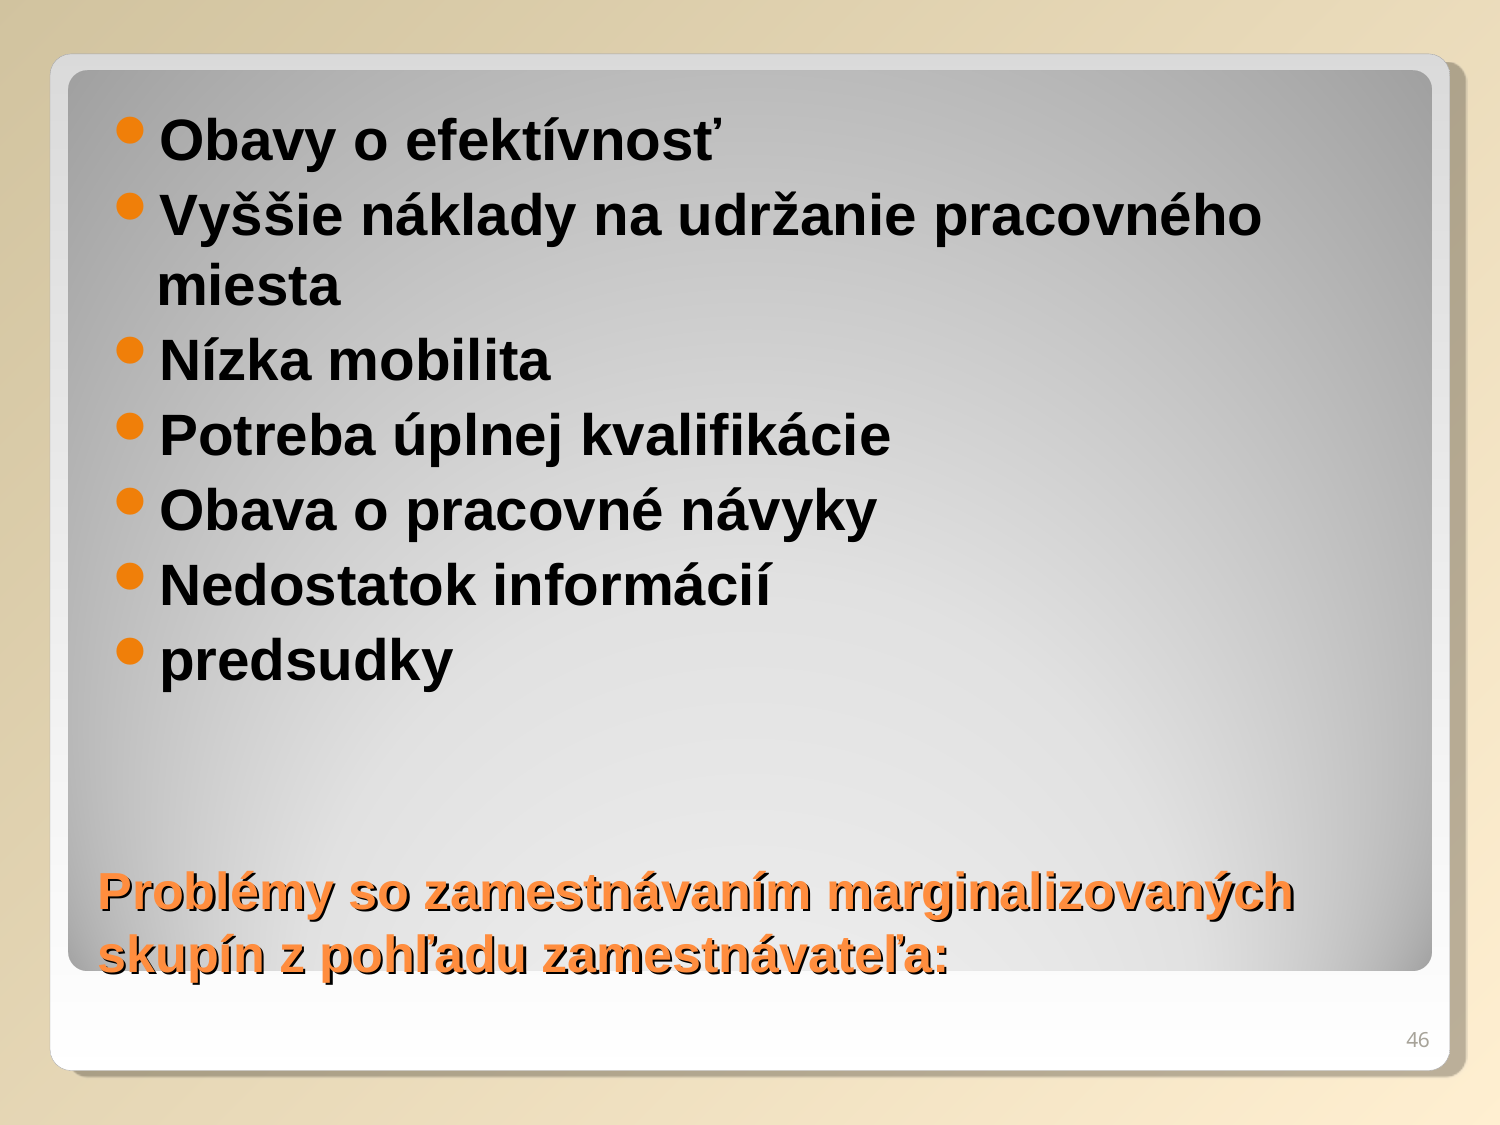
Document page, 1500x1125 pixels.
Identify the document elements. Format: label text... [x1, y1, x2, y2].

picture [67, 69, 1433, 972]
list Obavy o efektívnosť Vyššie náklady na udržanie pracovného miesta Nízka mobilita Potreba úplnej kvalifikácie Obava o pracovné návyky Nedostatok informácií predsudky [82, 86, 1426, 774]
text_box <number> [1369, 1002, 1445, 1063]
title Problémy so zamestnávaním marginalizovaných skupín z pohľadu zamestnávateľa: [82, 817, 1426, 991]
